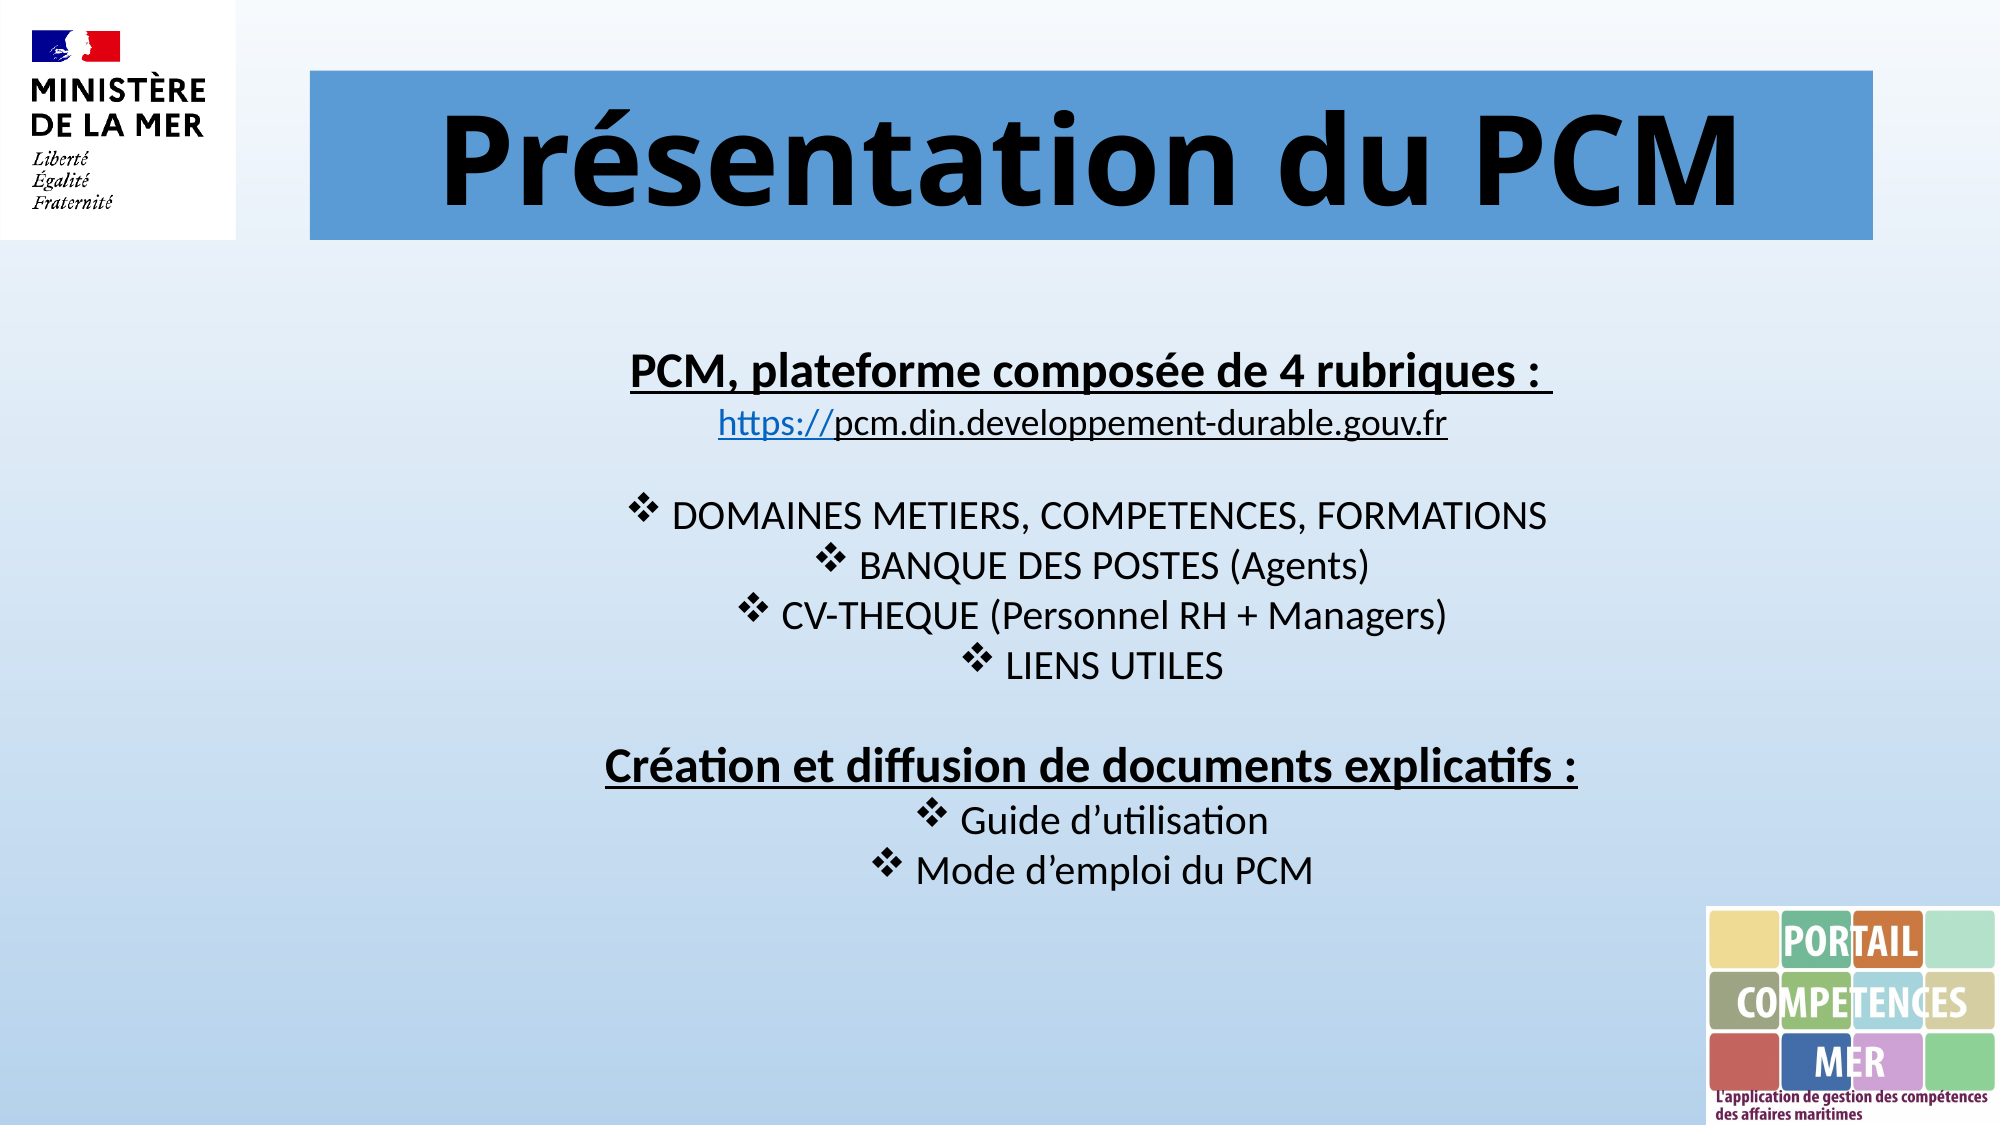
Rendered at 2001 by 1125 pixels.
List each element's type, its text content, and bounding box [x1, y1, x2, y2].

picture [0, 0, 236, 240]
picture [1706, 906, 2000, 1125]
title Présentation du PCM [309, 70, 1873, 240]
text_box PCM, plateforme composée de 4 rubriques : https://pcm.din.developpement-durable.gouv.fr DOMAINES METIERS, COMPETENCES, FORMATIONS BANQUE DES POSTES (Agents) CV-THEQUE (Personnel RH + Managers) LIENS UTILES Création et diffusion de documents explicatifs : Guide d’utilisation Mode d’emploi du PCM [284, 285, 1898, 901]
